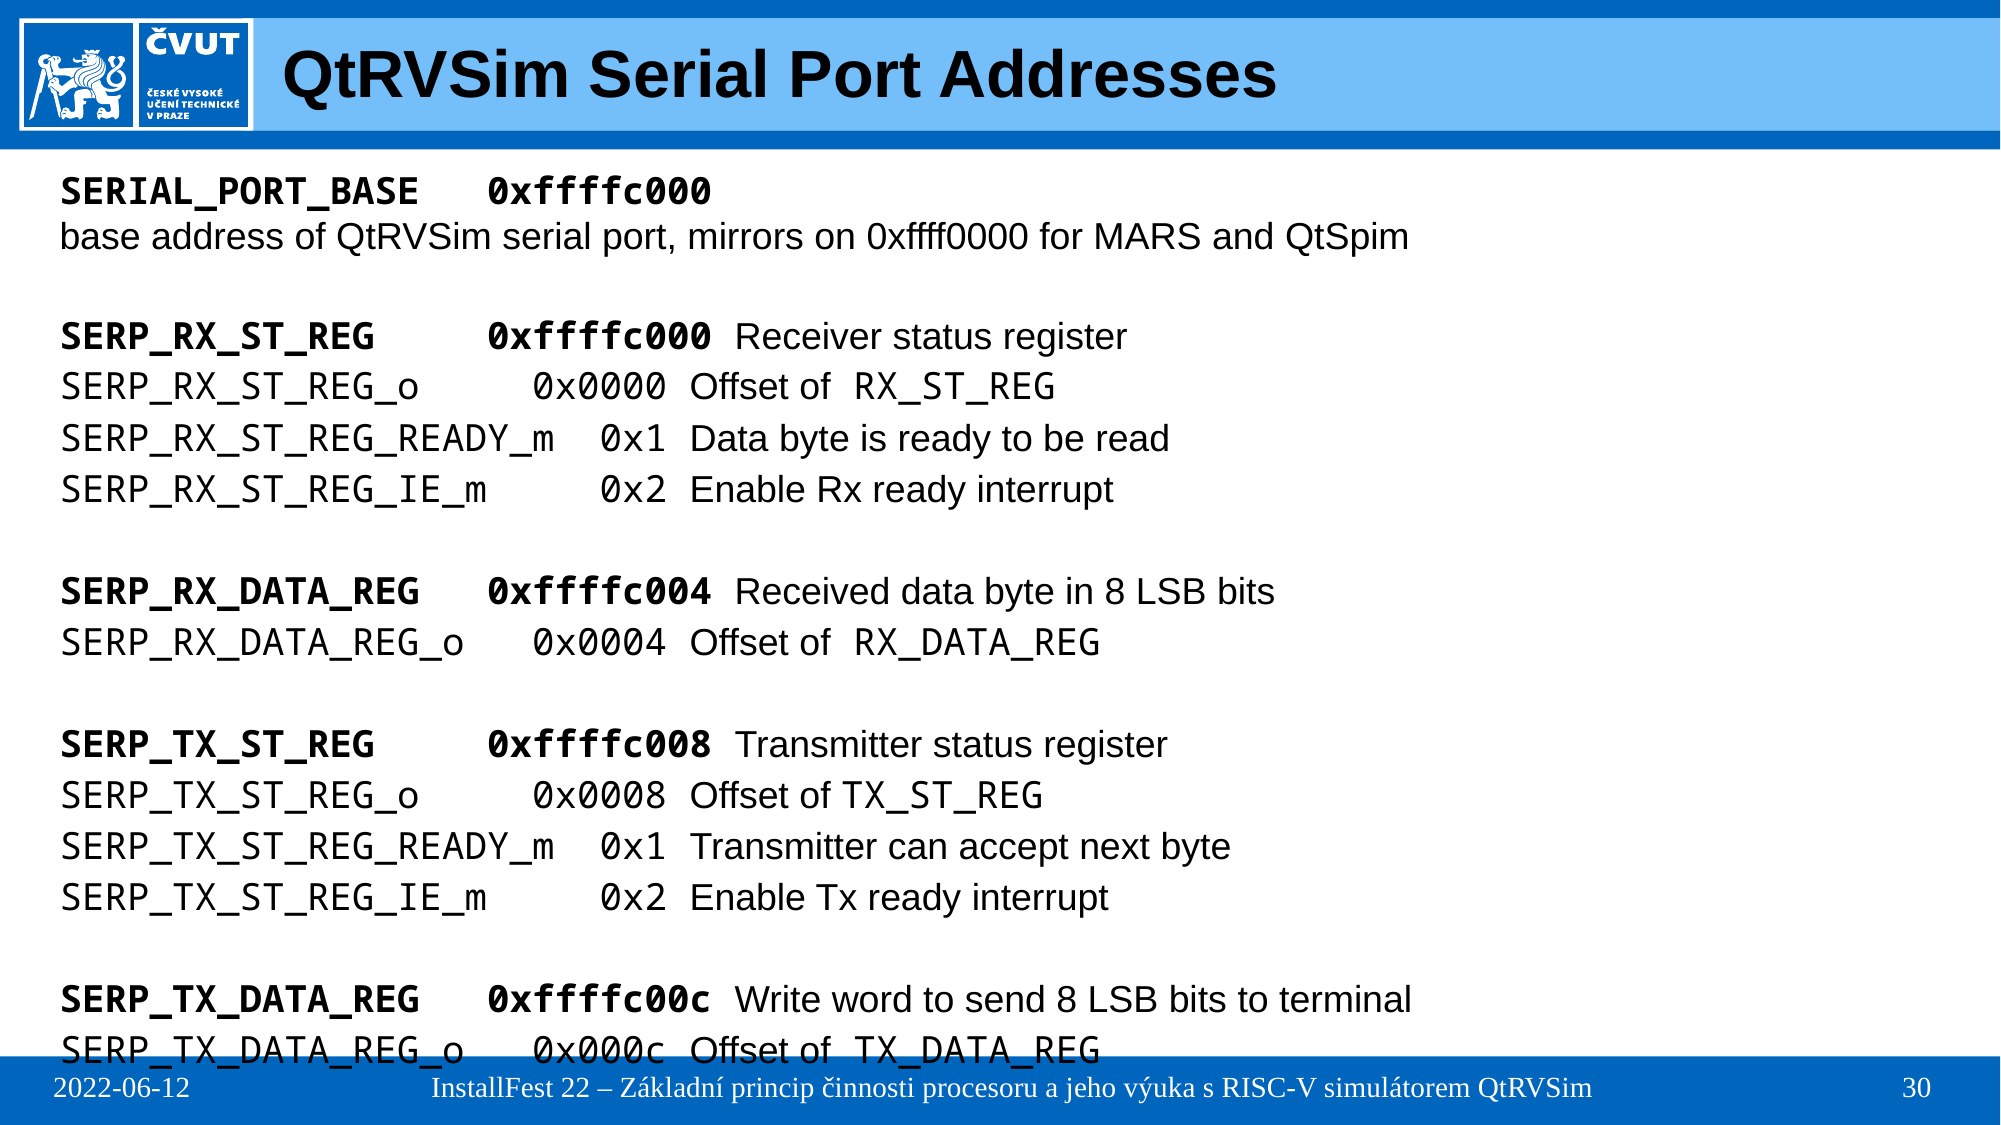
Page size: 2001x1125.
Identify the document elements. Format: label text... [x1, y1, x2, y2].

title QtRVSim Serial Port Addresses [253, 18, 2001, 131]
text_box SERIAL_PORT_BASE 0xffffc000 base address of QtRVSim serial port, mirrors on 0xffff0000 for MARS and QtSpim SERP_RX_ST_REG 0xffffc000 Receiver status register SERP_RX_ST_REG_o 0x0000 Offset of RX_ST_REG SERP_RX_ST_REG_READY_m 0x1 Data byte is ready to be read SERP_RX_ST_REG_IE_m 0x2 Enable Rx ready interrupt SERP_RX_DATA_REG 0xffffc004 Received data byte in 8 LSB bits SERP_RX_DATA_REG_o 0x0004 Offset of RX_DATA_REG SERP_TX_ST_REG 0xffffc008 Transmitter status register SERP_TX_ST_REG_o 0x0008 Offset of TX_ST_REG SERP_TX_ST_REG_READY_m 0x1 Transmitter can accept next byte SERP_TX_ST_REG_IE_m 0x2 Enable Tx ready interrupt SERP_TX_DATA_REG 0xffffc00c Write word to send 8 LSB bits to terminal SERP_TX_DATA_REG_o 0x000c Offset of TX_DATA_REG [44, 157, 1985, 1057]
